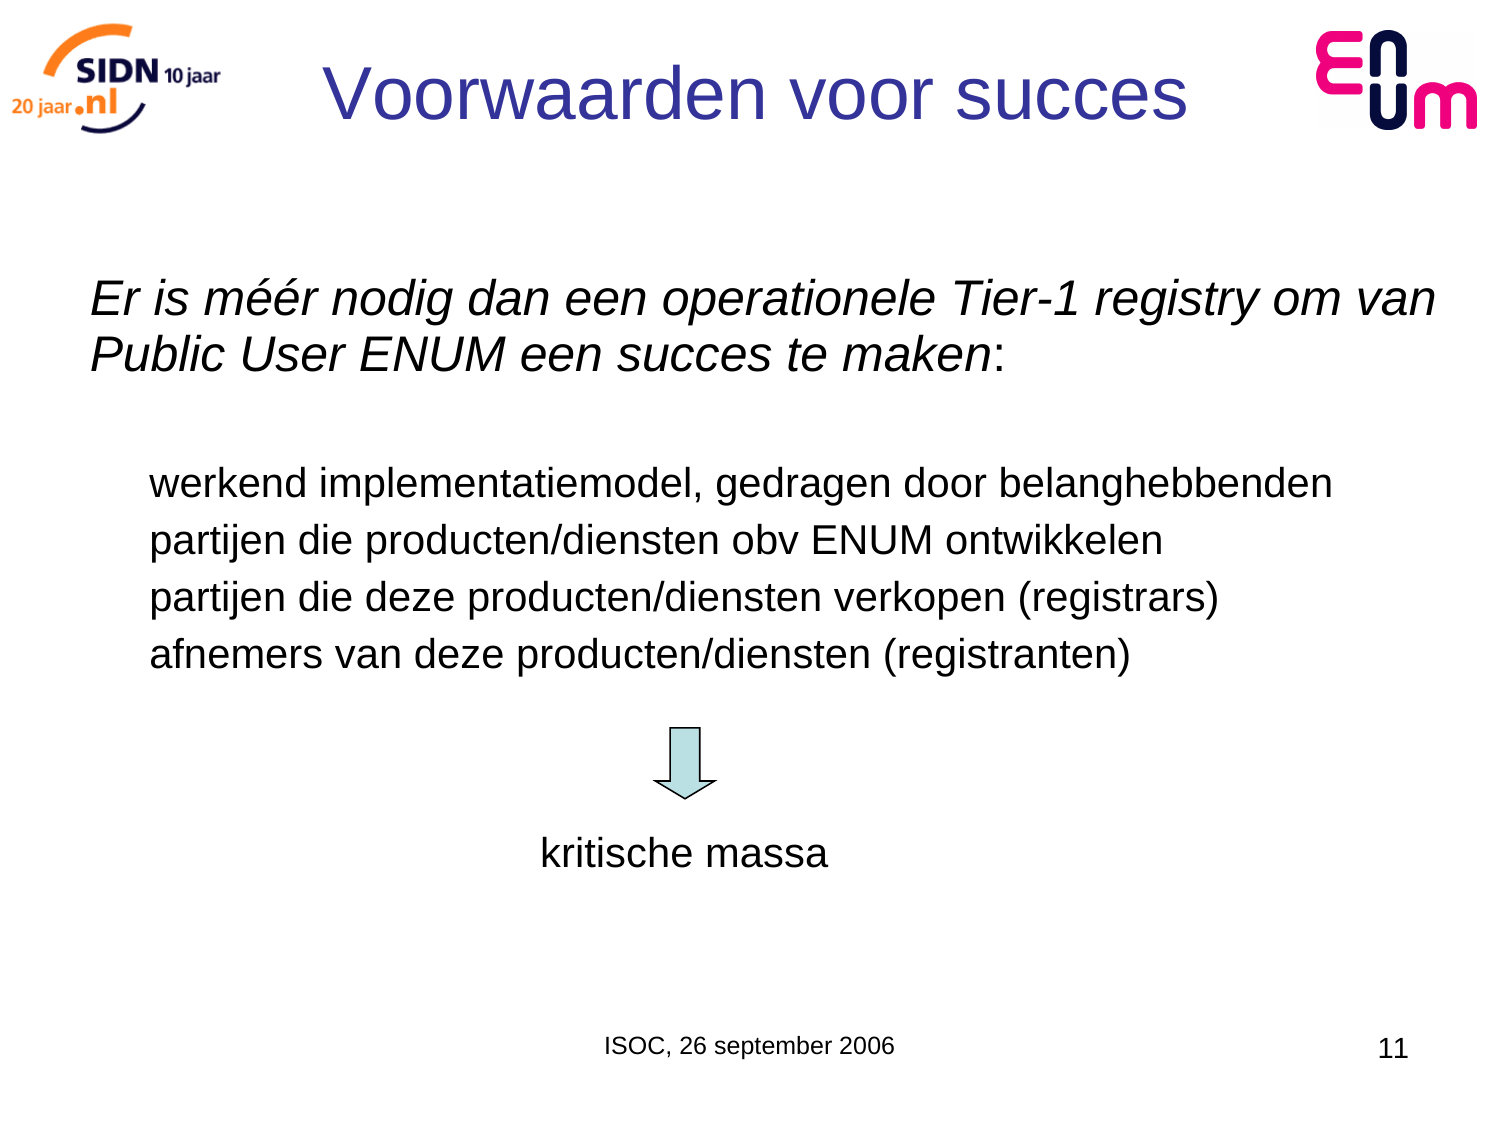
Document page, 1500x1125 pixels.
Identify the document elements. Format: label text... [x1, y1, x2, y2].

text_box kritische massa [525, 822, 868, 885]
list Er is méér nodig dan een operationele Tier-1 registry om van Public User ENUM een succes te maken: werkend implementatiemodel, gedragen door belanghebbenden partijen die producten/diensten obv ENUM ontwikkelen partijen die deze producten/diensten verkopen (registrars) afnemers van deze producten/diensten (registranten) [75, 262, 1471, 712]
title Voorwaarden voor succes [230, 0, 1282, 188]
text_box [655, 727, 715, 799]
picture [0, 0, 230, 152]
